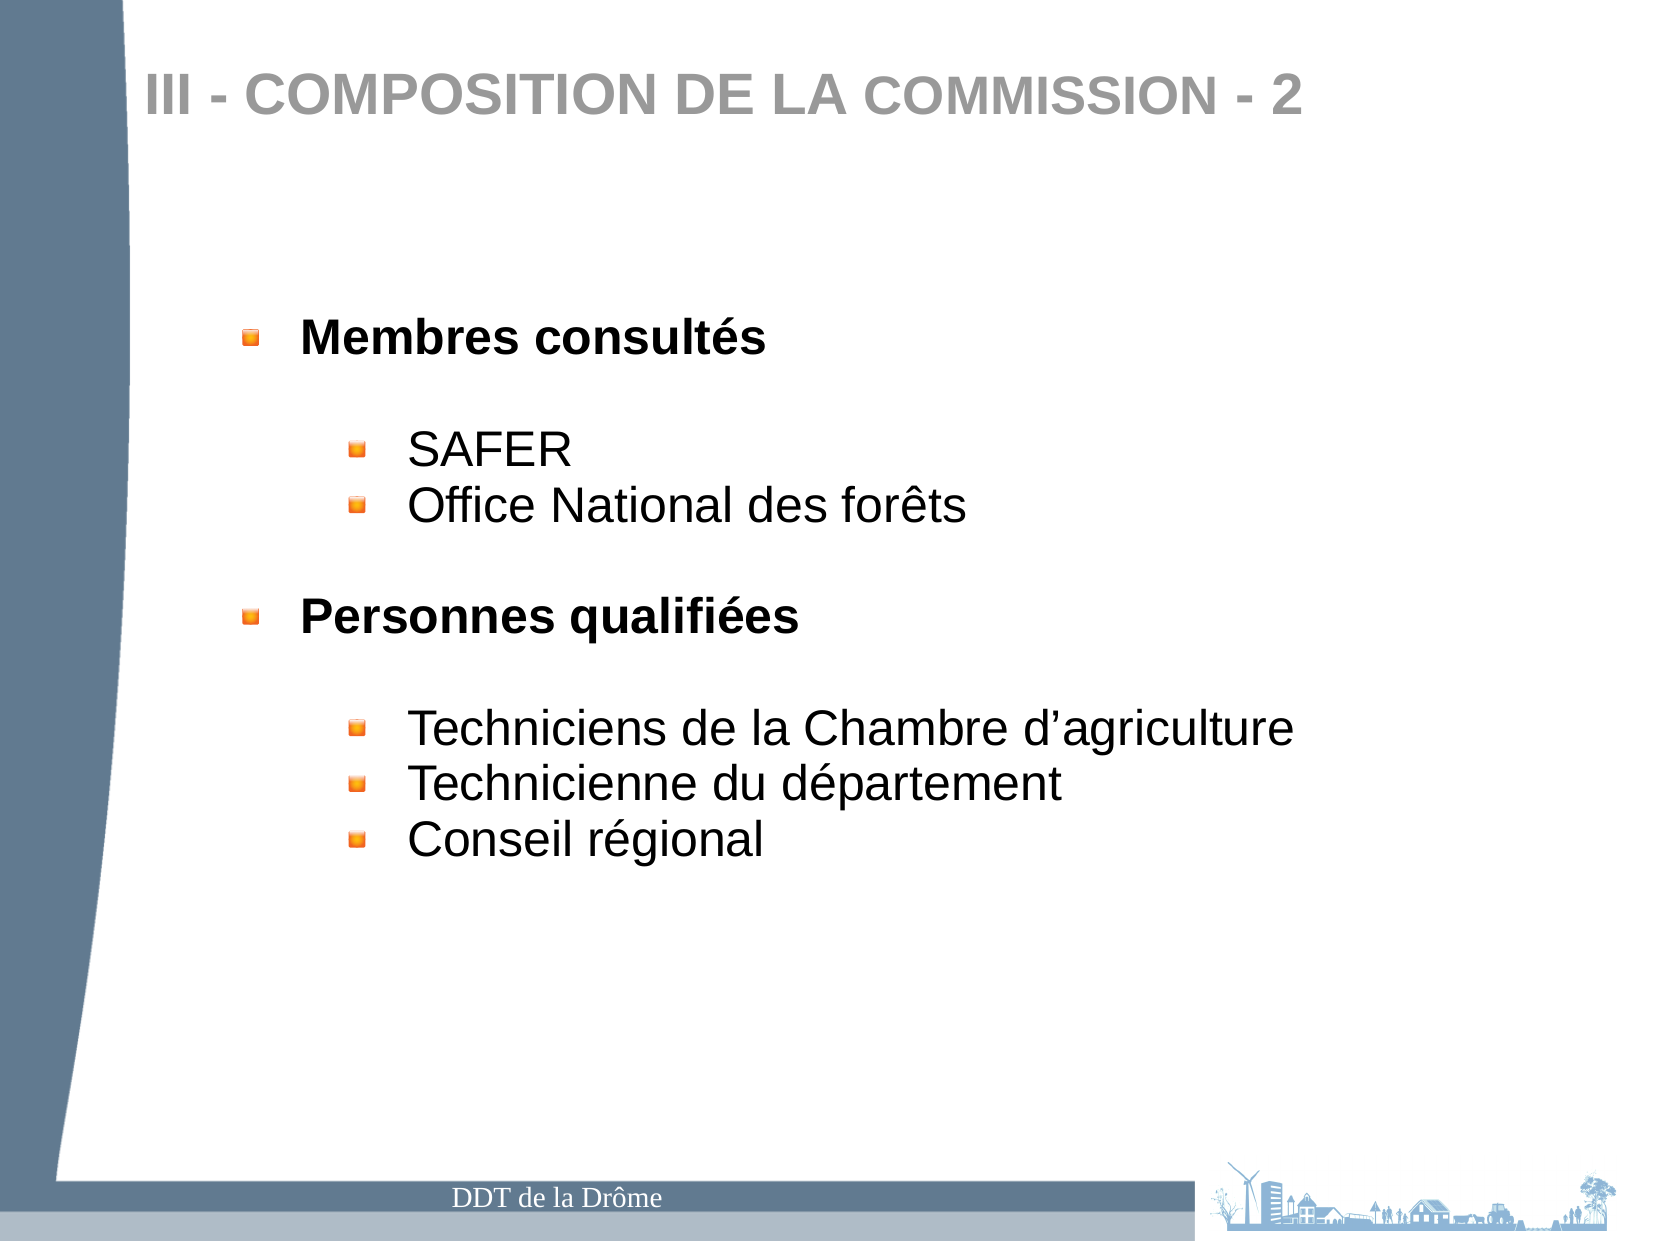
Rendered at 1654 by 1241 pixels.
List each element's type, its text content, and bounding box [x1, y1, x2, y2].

text_box Membres consultés SAFER Office National des forêts Personnes qualifiées Techniciens de la Chambre d’agriculture Technicienne du département Conseil régional [227, 295, 1512, 882]
title III - COMPOSITION DE LA COMMISSION - 2 [144, 20, 1582, 169]
